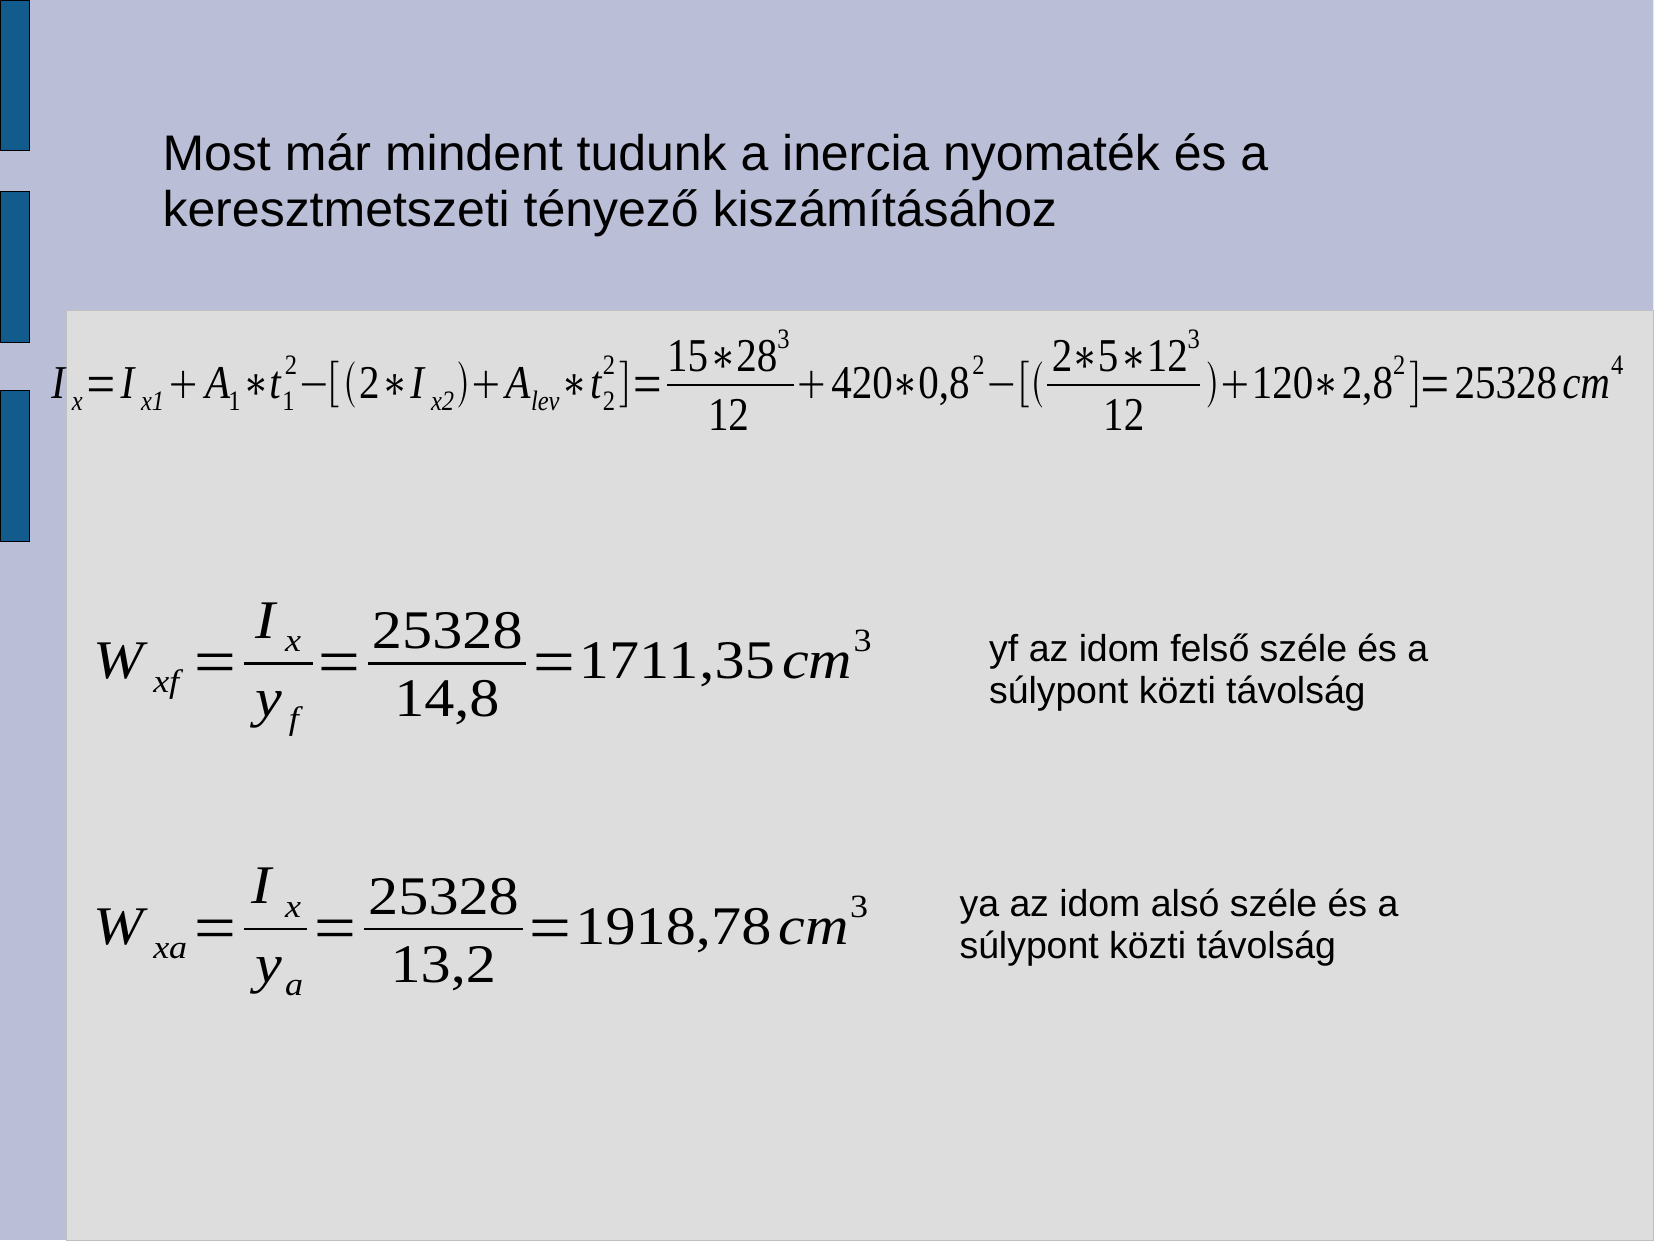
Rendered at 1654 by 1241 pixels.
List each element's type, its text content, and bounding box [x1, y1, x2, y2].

chart [38, 321, 1633, 443]
text_box yf az idom felső széle és a súlypont közti távolság [974, 620, 1506, 719]
text_box ya az idom alsó széle és a súlypont közti távolság [944, 875, 1477, 975]
chart [78, 856, 881, 1004]
chart [78, 590, 886, 739]
text_box Most már mindent tudunk a inercia nyomaték és a keresztmetszeti tényező kiszámításához [147, 118, 1536, 245]
